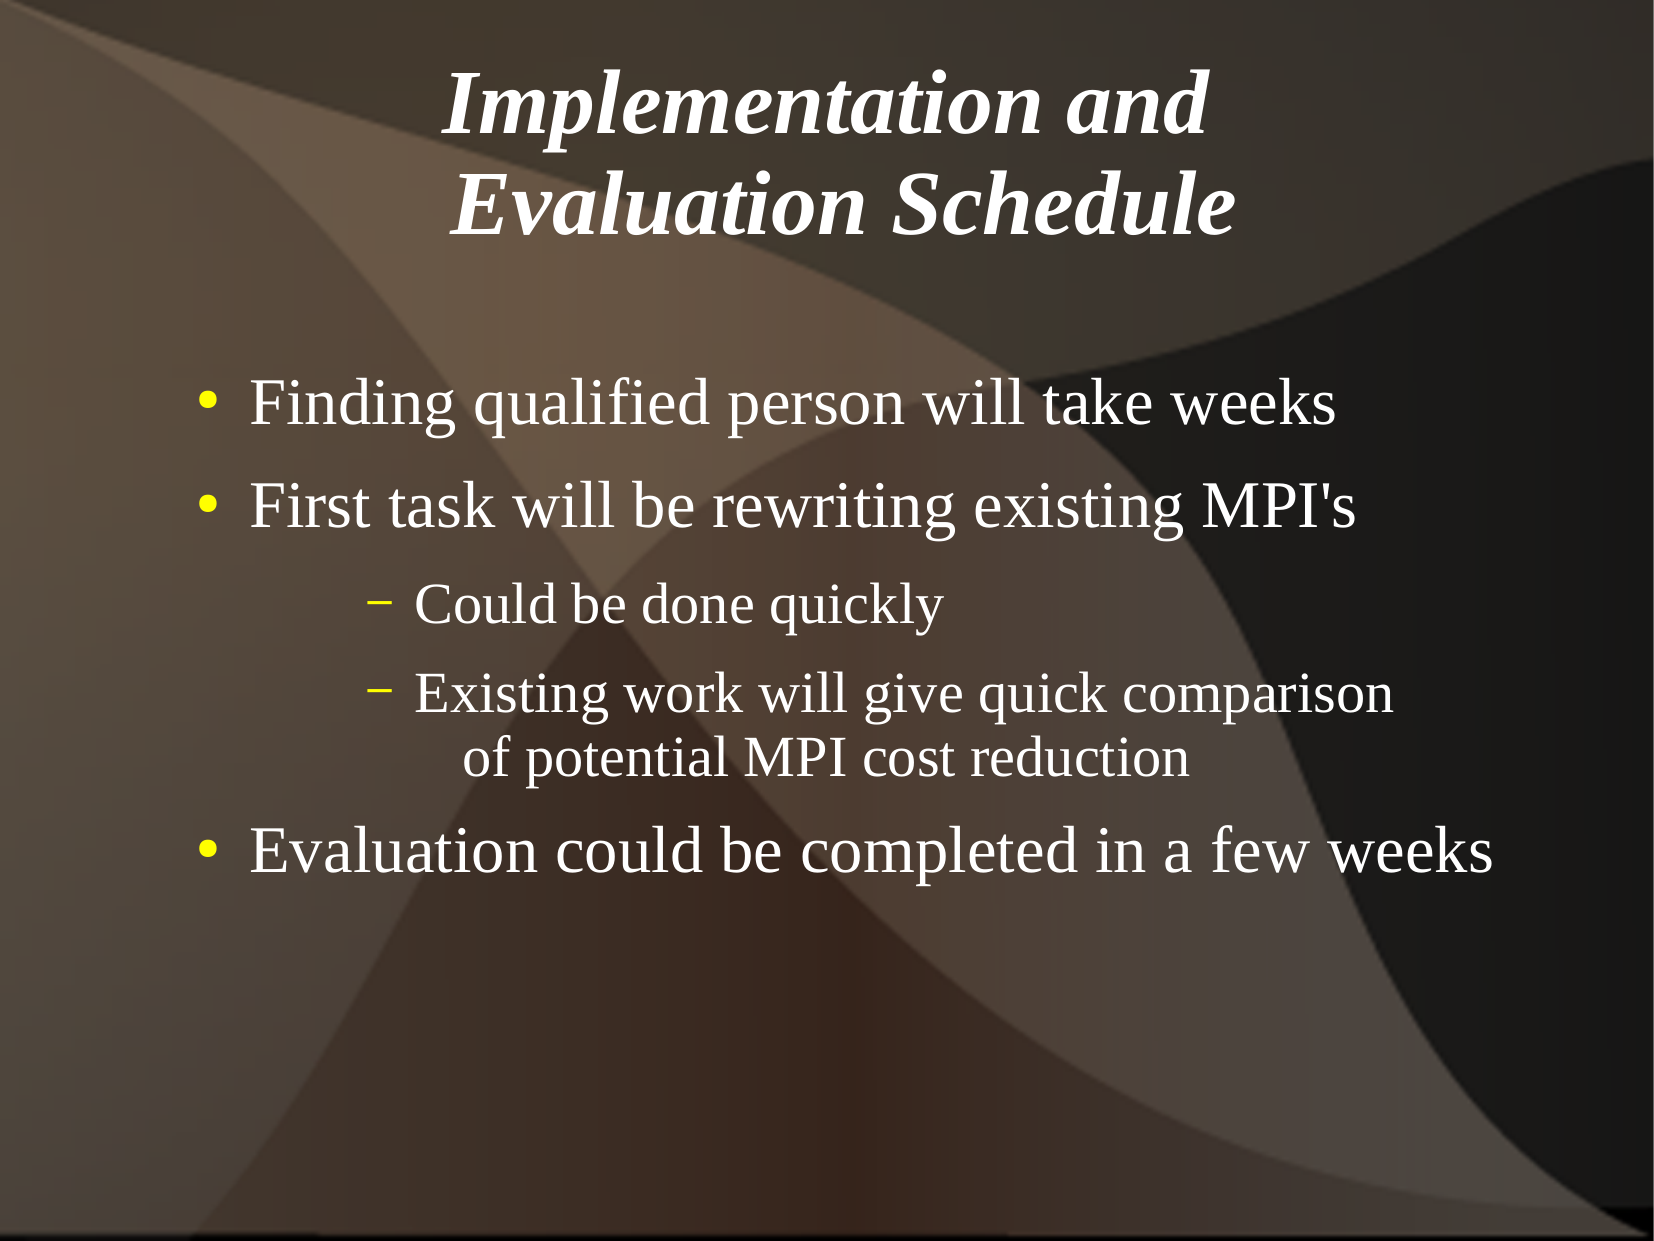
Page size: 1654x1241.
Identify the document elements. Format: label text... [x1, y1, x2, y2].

picture [0, 0, 1654, 1241]
title Implementation and Evaluation Schedule [82, 49, 1571, 257]
list Finding qualified person will take weeks First task will be rewriting existing MPI's Could be done quickly Existing work will give quick comparison of potential MPI cost reduction Evaluation could be completed in a few weeks [178, 364, 1570, 1147]
